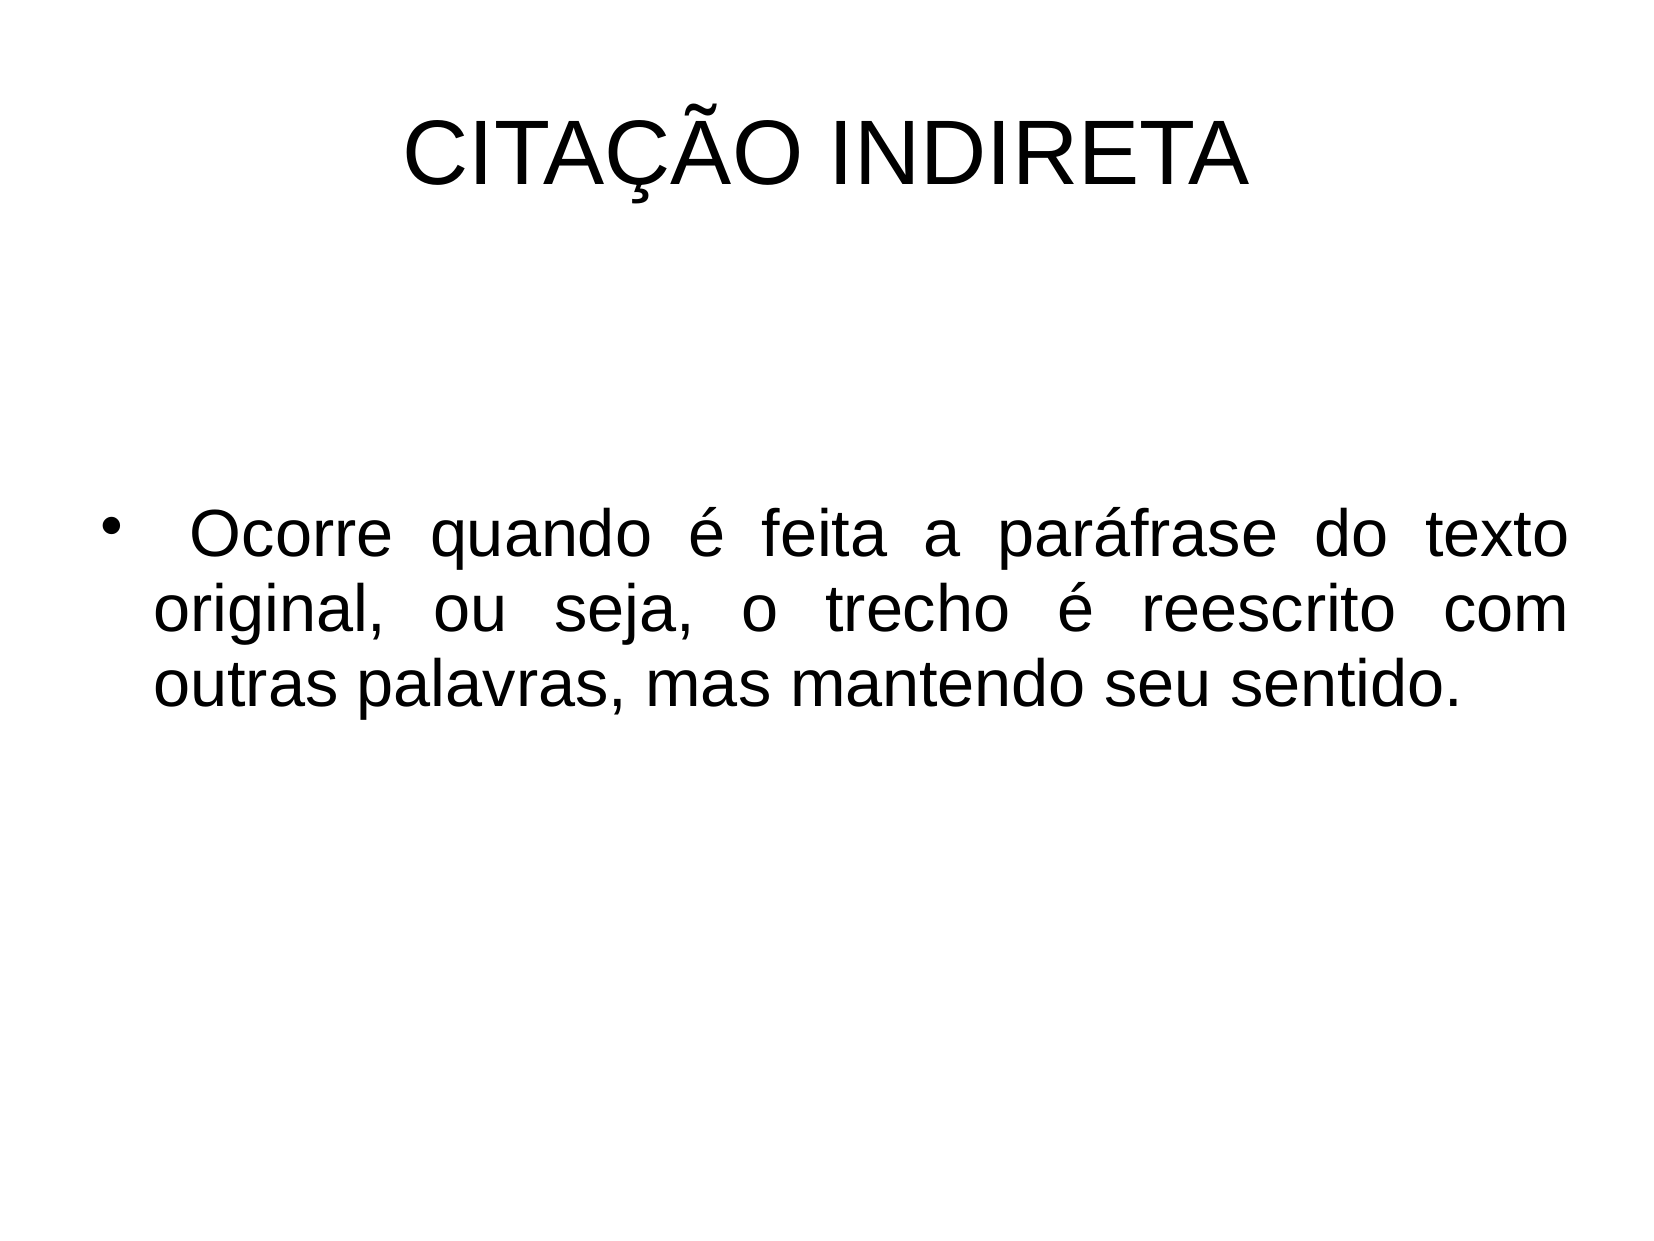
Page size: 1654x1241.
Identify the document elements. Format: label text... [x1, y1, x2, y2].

list Ocorre quando é feita a paráfrase do texto original, ou seja, o trecho é reescrito com outras palavras, mas mantendo seu sentido. [82, 496, 1571, 1216]
title CITAÇÃO INDIRETA [82, 49, 1571, 257]
